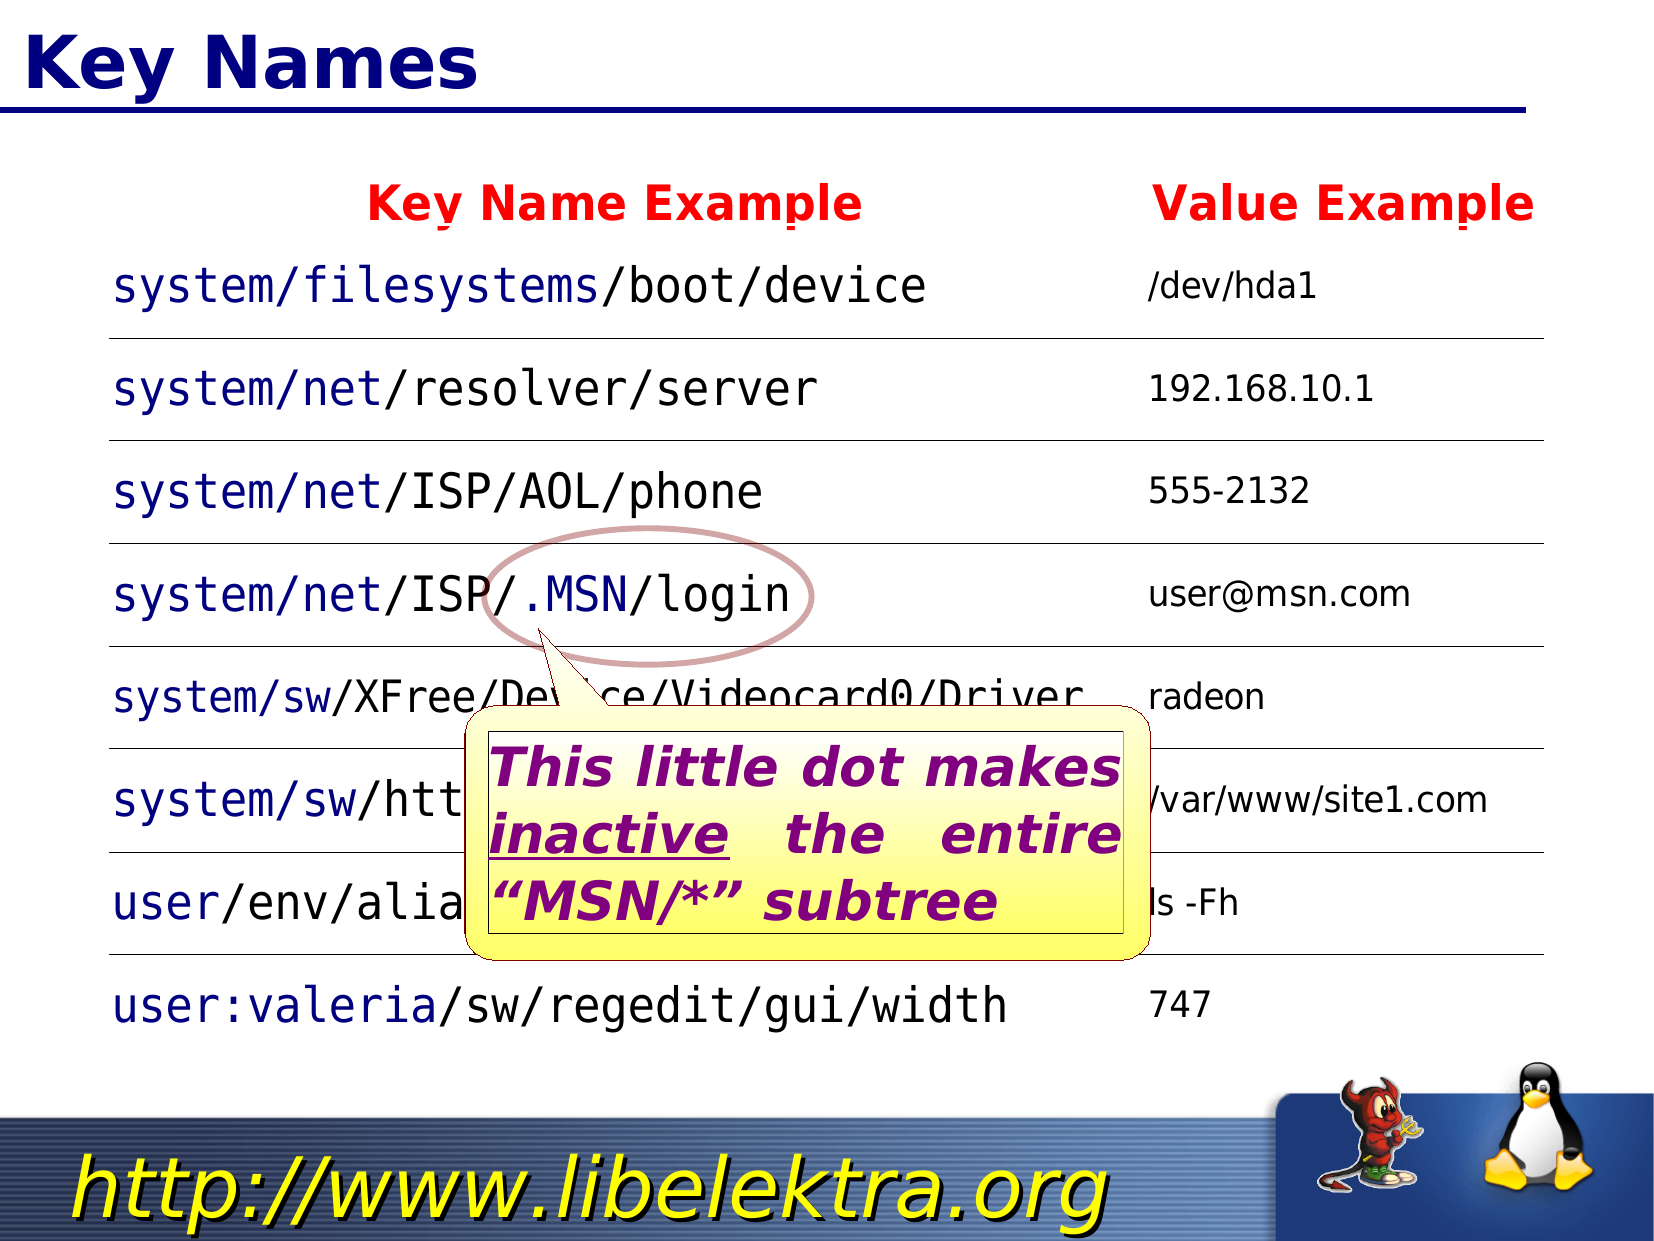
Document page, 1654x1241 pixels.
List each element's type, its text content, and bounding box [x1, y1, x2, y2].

chart [109, 174, 1545, 1058]
text_box [464, 628, 1151, 961]
text_box Key Names [22, 14, 1611, 111]
text_box This little dot makes inactive the entire “MSN/*” subtree [488, 733, 1124, 932]
picture [0, 1061, 1654, 1241]
